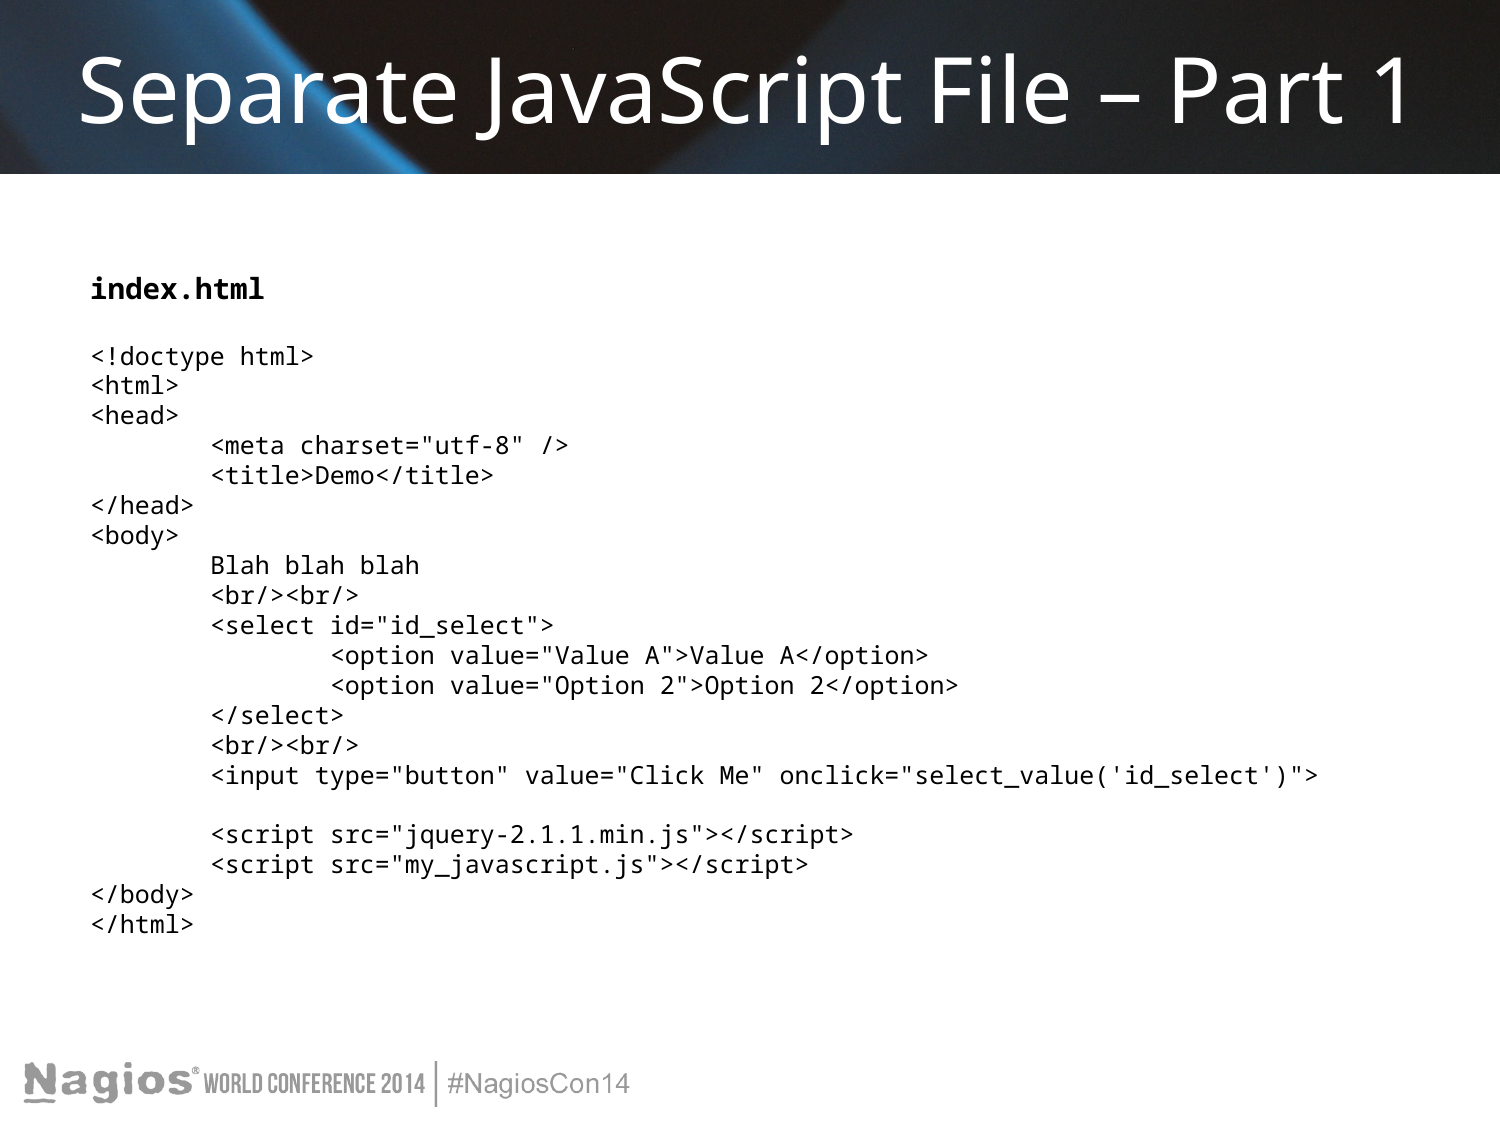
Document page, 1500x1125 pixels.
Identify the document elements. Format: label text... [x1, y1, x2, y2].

picture [12, 1040, 638, 1125]
list index.html <!doctype html> <html> <head> <meta charset="utf-8" /> <title>Demo</title> </head> <body> Blah blah blah <br/><br/> <select id="id_select"> <option value="Value A">Value A</option> <option value="Option 2">Option 2</option> </select> <br/><br/> <input type="button" value="Click Me" onclick="select_value('id_select')"> <script src="jquery-2.1.1.min.js"></script> <script src="my_javascript.js"></script> </body> </html> [75, 262, 1426, 1005]
title Separate JavaScript File – Part 1 [0, 0, 1500, 174]
